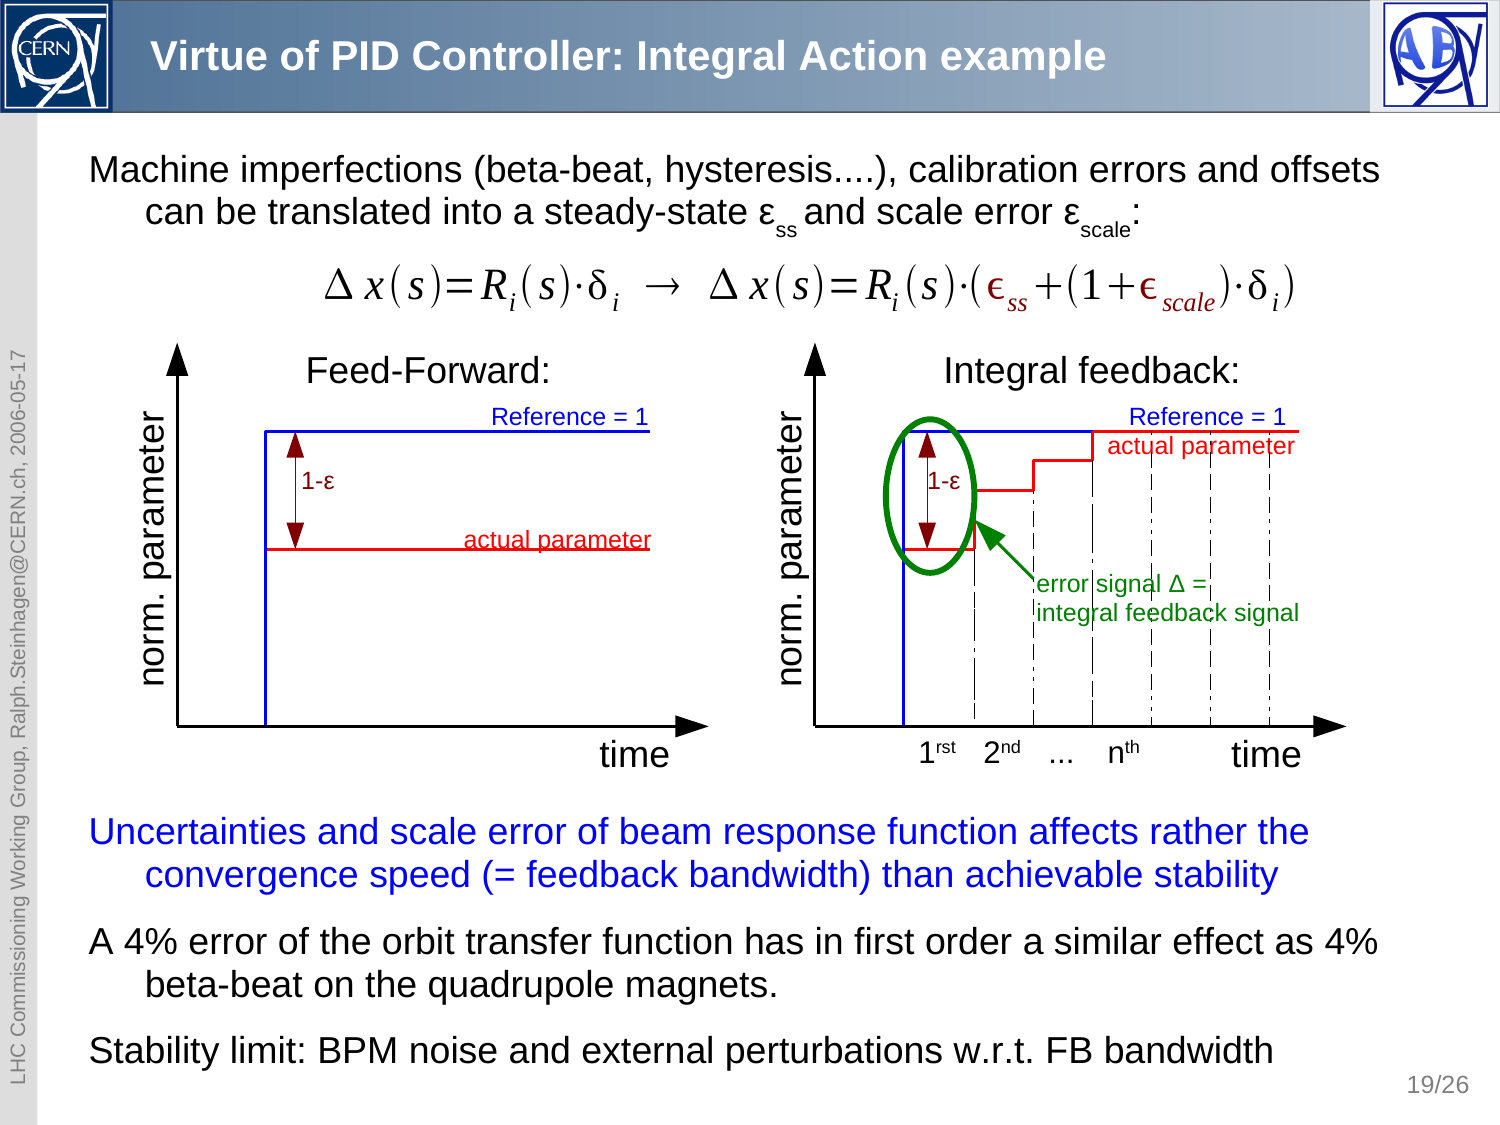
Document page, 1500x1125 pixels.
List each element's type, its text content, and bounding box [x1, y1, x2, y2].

list Uncertainties and scale error of beam response function affects rather the convergence speed (= feedback bandwidth) than achievable stability A 4% error of the orbit transfer function has in first order a similar effect as 4% beta-beat on the quadrupole magnets. Stability limit: BPM noise and external perturbations w.r.t. FB bandwidth [88, 809, 1438, 1073]
text_box Integral feedback: [928, 342, 1256, 400]
text_box 1rst [903, 728, 968, 778]
text_box Reference = 1 [1114, 395, 1303, 424]
text_box 1-ε [912, 459, 971, 503]
text_box actual parameter [1092, 424, 1311, 467]
chart [313, 259, 1306, 316]
text_box time [584, 726, 686, 784]
text_box time [1216, 726, 1317, 784]
text_box Feed-Forward: [290, 342, 566, 400]
text_box actual parameter [448, 518, 667, 562]
text_box 1-ε [286, 459, 350, 503]
picture [0, 0, 113, 113]
text_box error signal Δ = integral feedback signal [1021, 562, 1322, 634]
picture [1382, 1, 1489, 108]
text_box ... [1033, 728, 1090, 778]
text_box 2nd [968, 728, 1033, 778]
text_box nth [1092, 728, 1155, 778]
text_box norm. parameter [122, 367, 180, 703]
text_box norm. parameter [760, 367, 817, 703]
list Machine imperfections (beta-beat, hysteresis....), calibration errors and offsets can be translated into a steady-state εss and scale error εscale: [88, 147, 1439, 242]
text_box Reference = 1 [476, 395, 665, 439]
title Virtue of PID Controller: Integral Action example [150, 0, 1201, 113]
